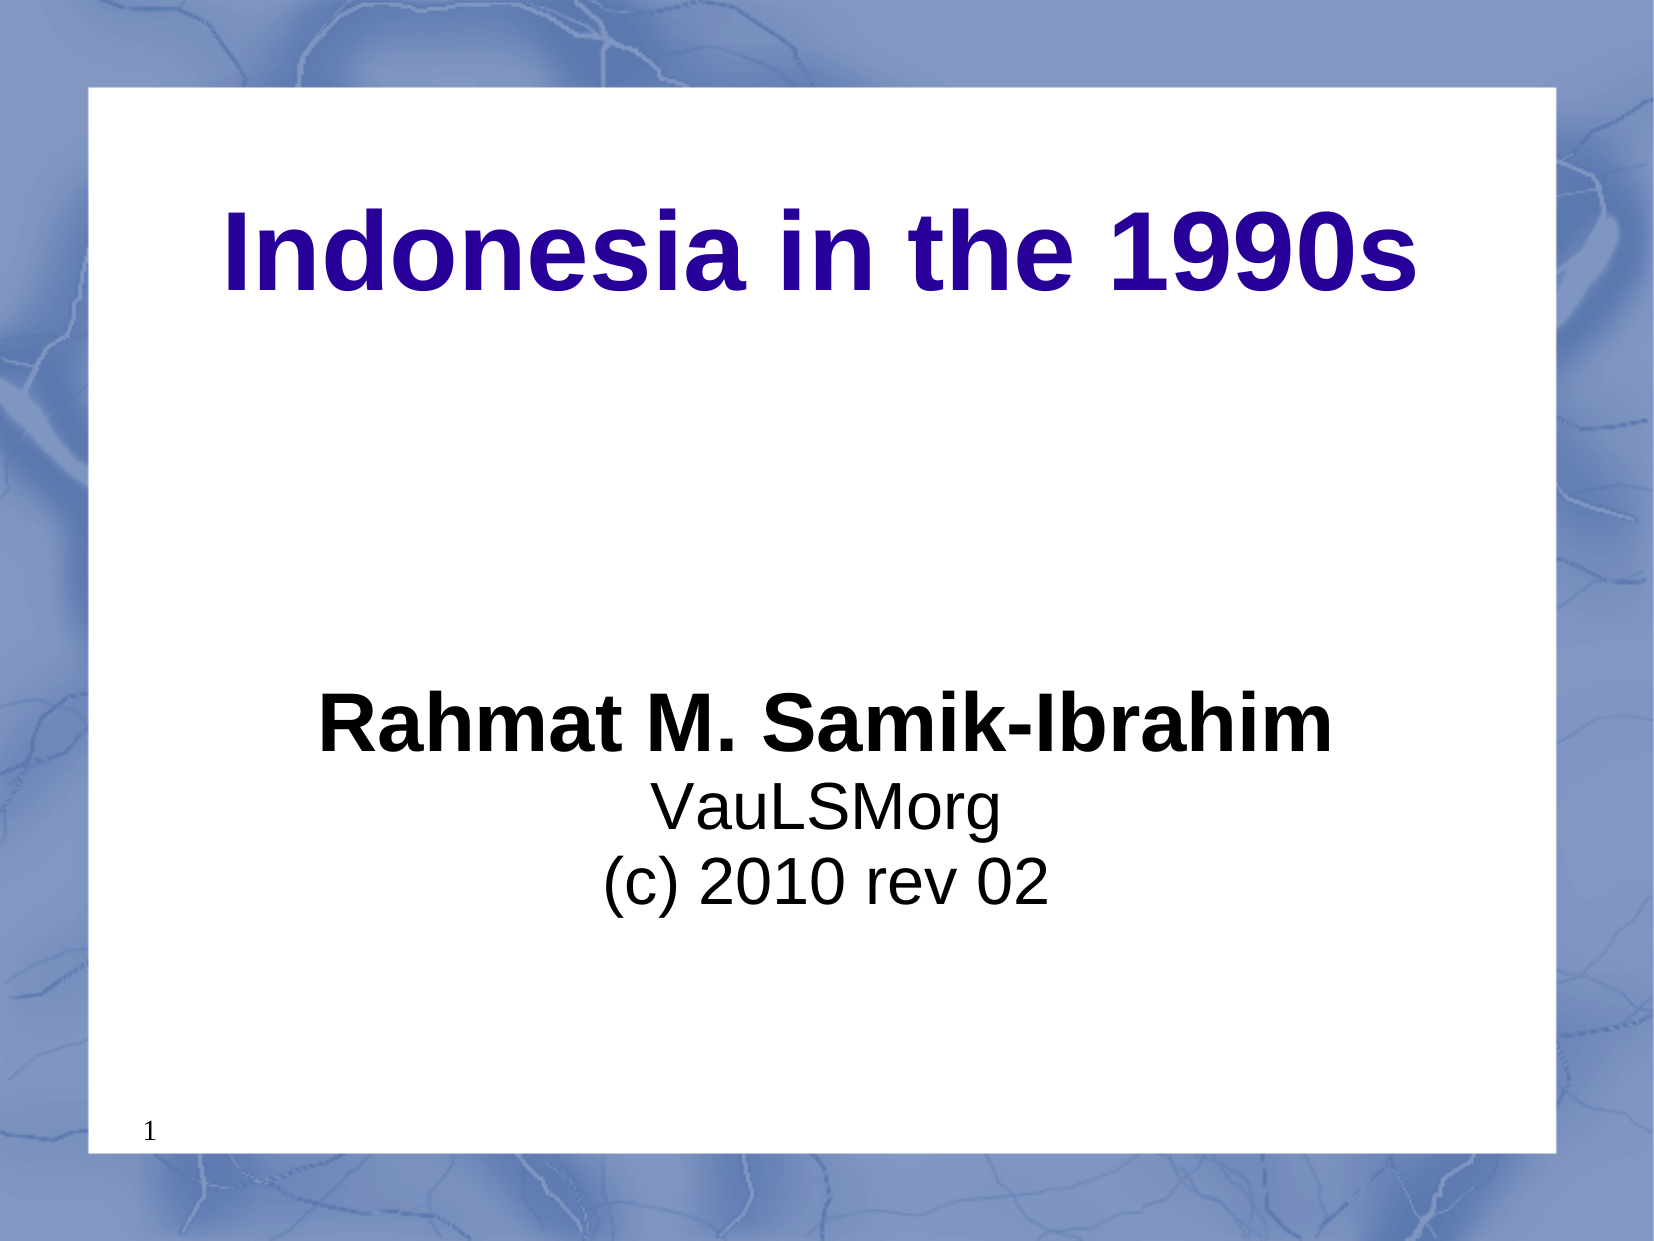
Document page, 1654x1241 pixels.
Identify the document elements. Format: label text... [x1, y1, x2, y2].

picture [0, 0, 1654, 1241]
subtitle Rahmat M. Samik-Ibrahim VauLSMorg (c) 2010 rev 02 [118, 525, 1536, 1145]
title Indonesia in the 1990s [112, 165, 1530, 338]
